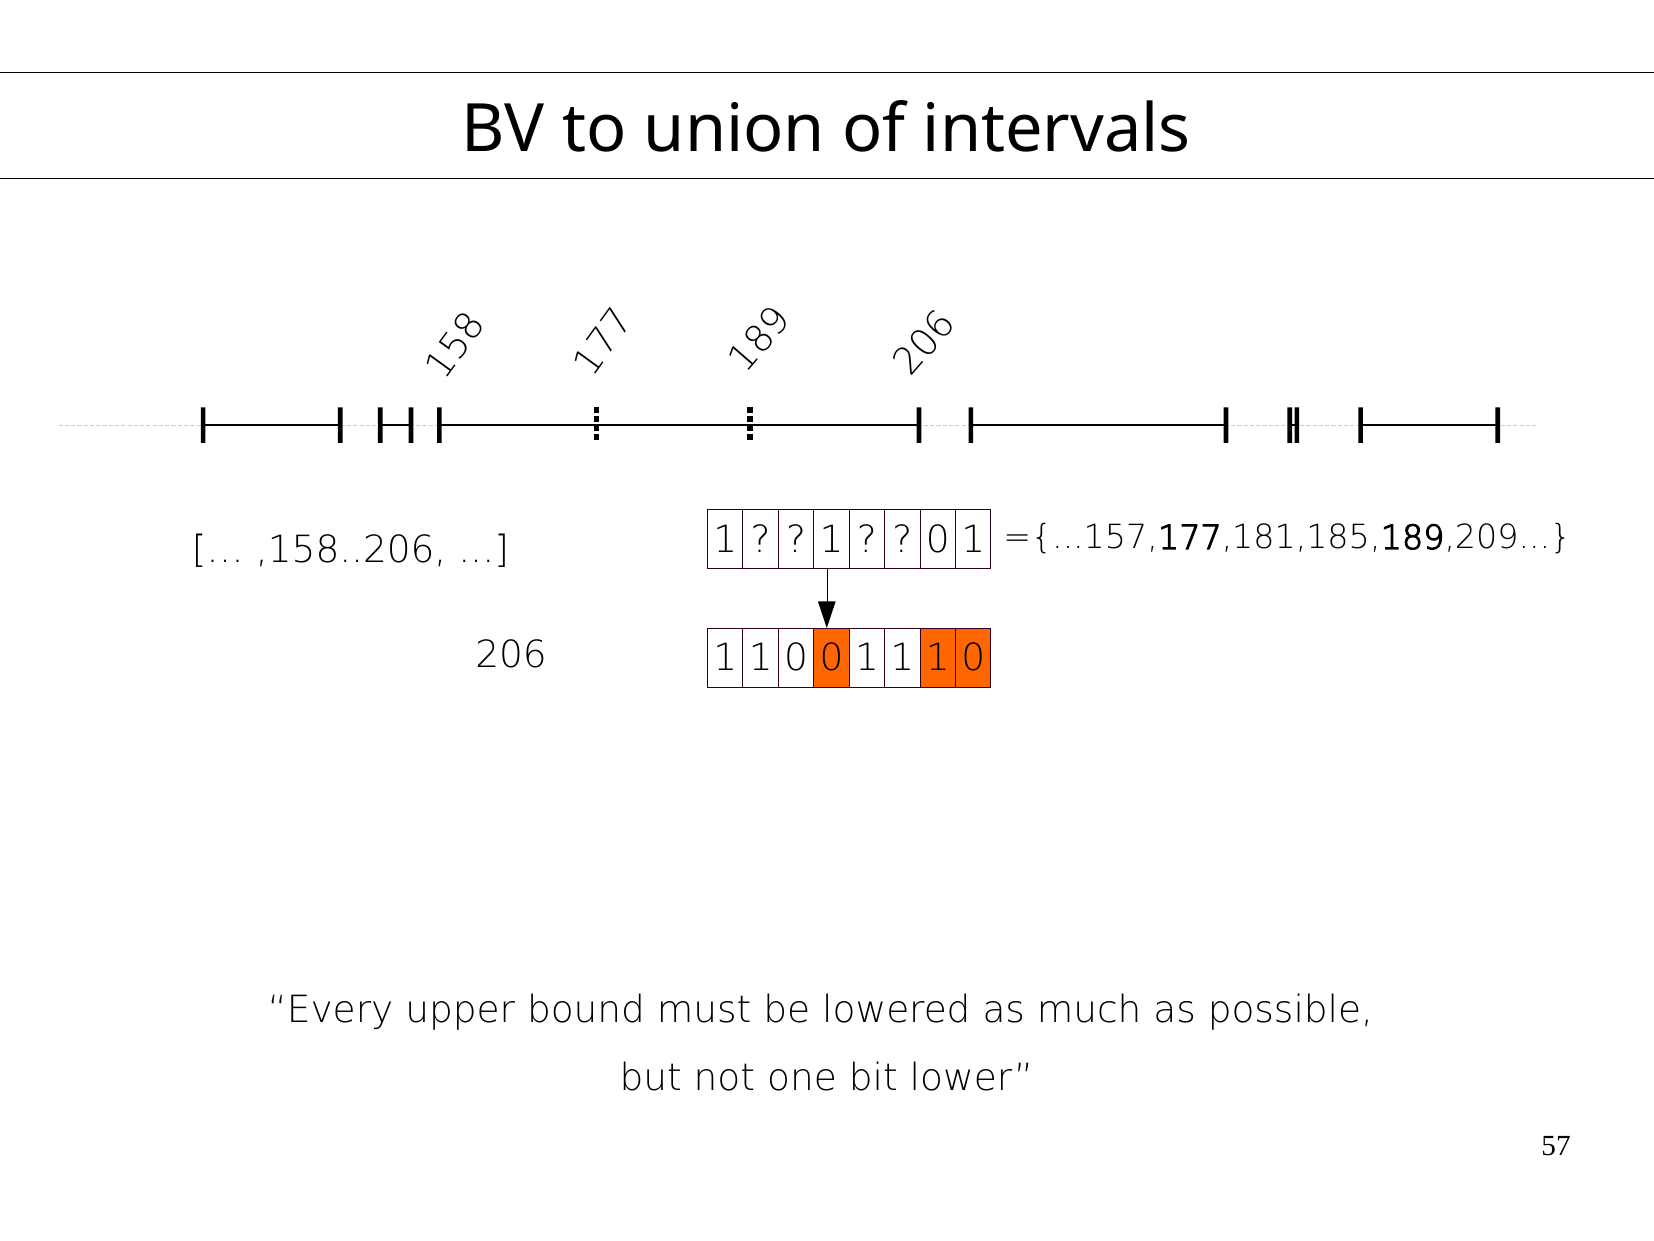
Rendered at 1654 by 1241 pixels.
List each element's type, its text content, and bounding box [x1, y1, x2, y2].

text_box BV to union of intervals [0, 72, 1654, 166]
text_box 189 [704, 281, 815, 397]
text_box 0 [778, 628, 813, 688]
text_box 206 [460, 625, 562, 685]
text_box 1 [707, 628, 742, 688]
text_box 177 [549, 283, 657, 400]
text_box ={...157,177,181,185,189,209...} [988, 510, 1654, 570]
text_box “Every upper bound must be lowered as much as possible, but not one bit lower” [148, 980, 1506, 1108]
text_box 1 [955, 509, 991, 569]
text_box 0 [813, 628, 849, 688]
text_box 1 [813, 509, 849, 569]
text_box 0 [955, 628, 991, 688]
text_box 1 [884, 628, 920, 688]
text_box ? [778, 509, 813, 569]
text_box 1 [920, 628, 955, 688]
text_box ? [849, 509, 884, 569]
text_box 206 [869, 285, 980, 400]
text_box 1 [742, 628, 778, 688]
text_box 1 [707, 509, 742, 569]
text_box ? [742, 509, 778, 569]
text_box ? [884, 509, 920, 569]
text_box 158 [401, 287, 509, 404]
text_box 1 [849, 628, 884, 688]
text_box 0 [920, 509, 955, 569]
text_box [… ,158..206, ...] [177, 519, 525, 579]
